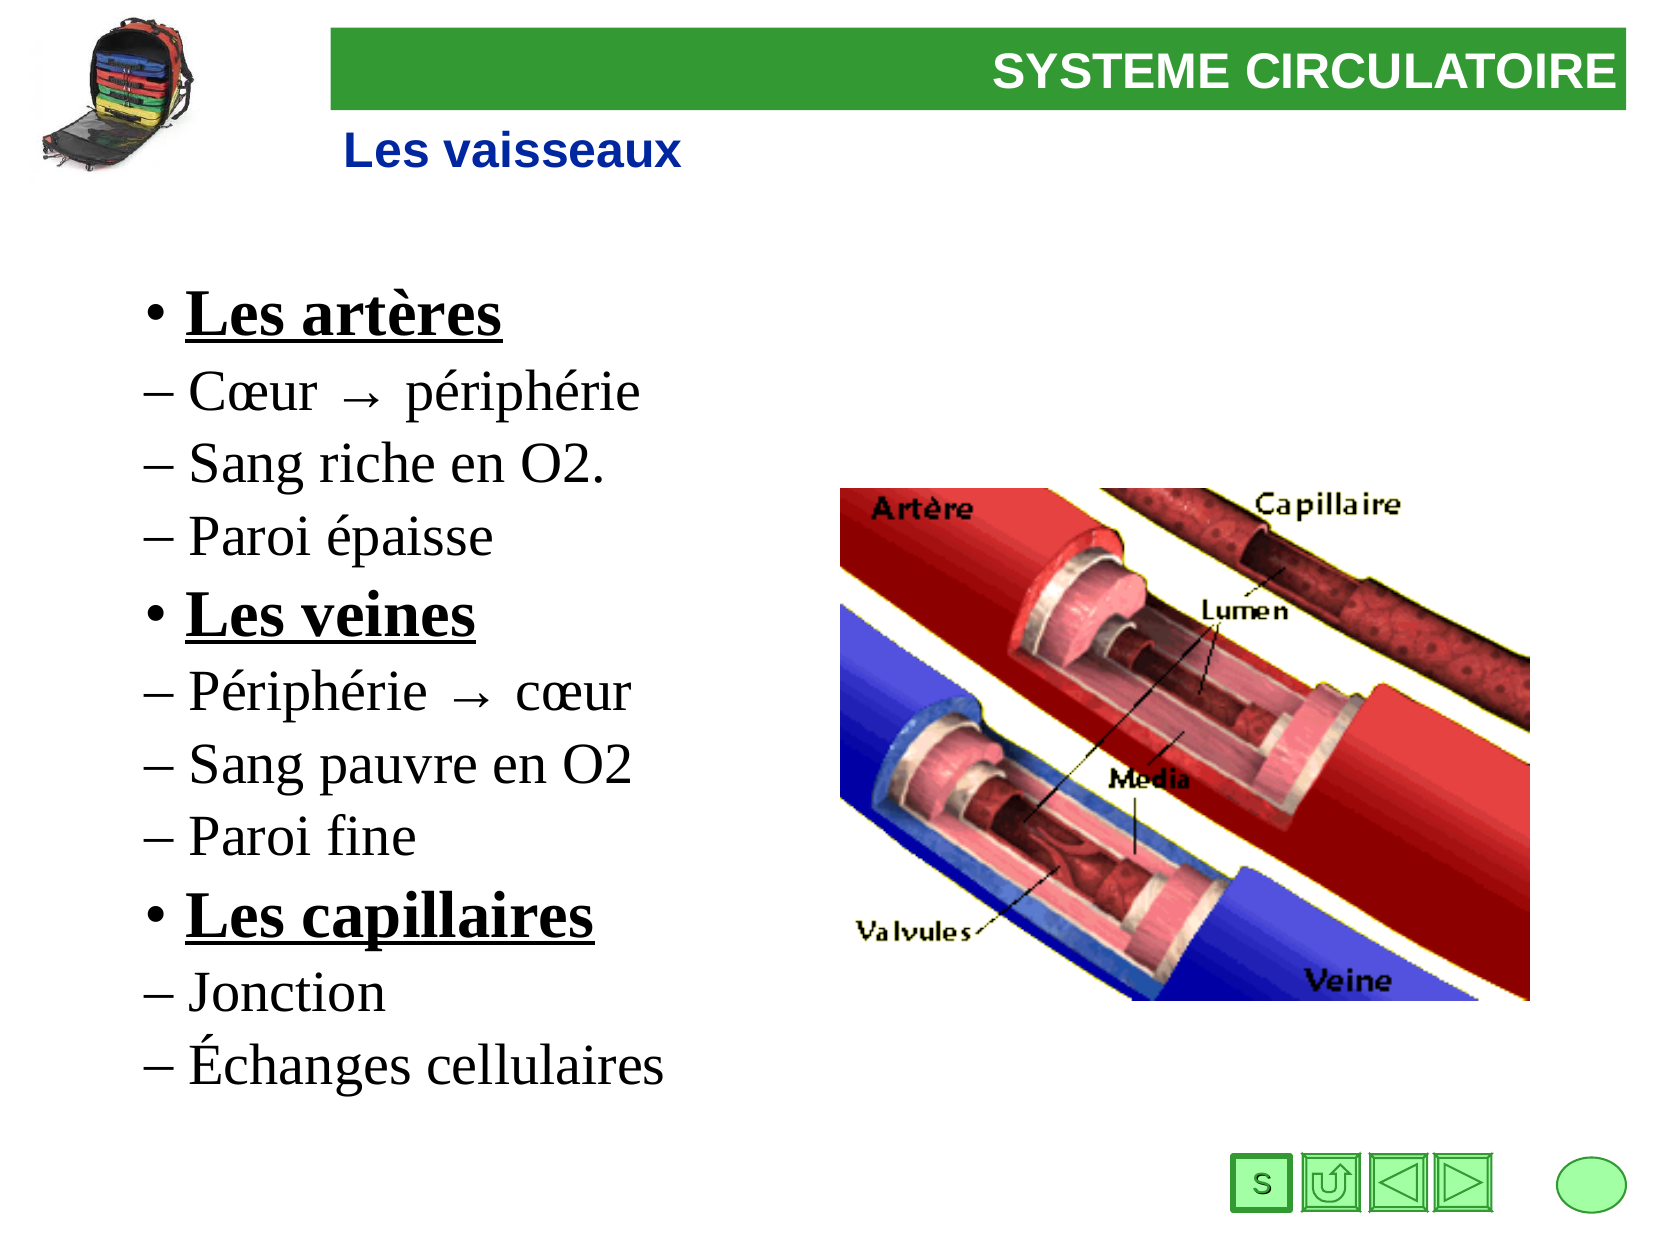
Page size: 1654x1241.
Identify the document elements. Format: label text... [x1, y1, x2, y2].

text_box [1619, 1168, 1626, 1202]
text_box [1567, 1205, 1616, 1213]
picture [29, 5, 201, 183]
list Les artères Cœur → périphérie Sang riche en O2. Paroi épaisse Les veines Périphérie → cœur Sang pauvre en O2 Paroi fine Les capillaires Jonction Échanges cellulaires [130, 274, 1619, 1205]
picture [840, 488, 1530, 1001]
title SYSTEME CIRCULATOIRE [331, 35, 1619, 107]
title Les vaisseaux [329, 110, 1625, 194]
